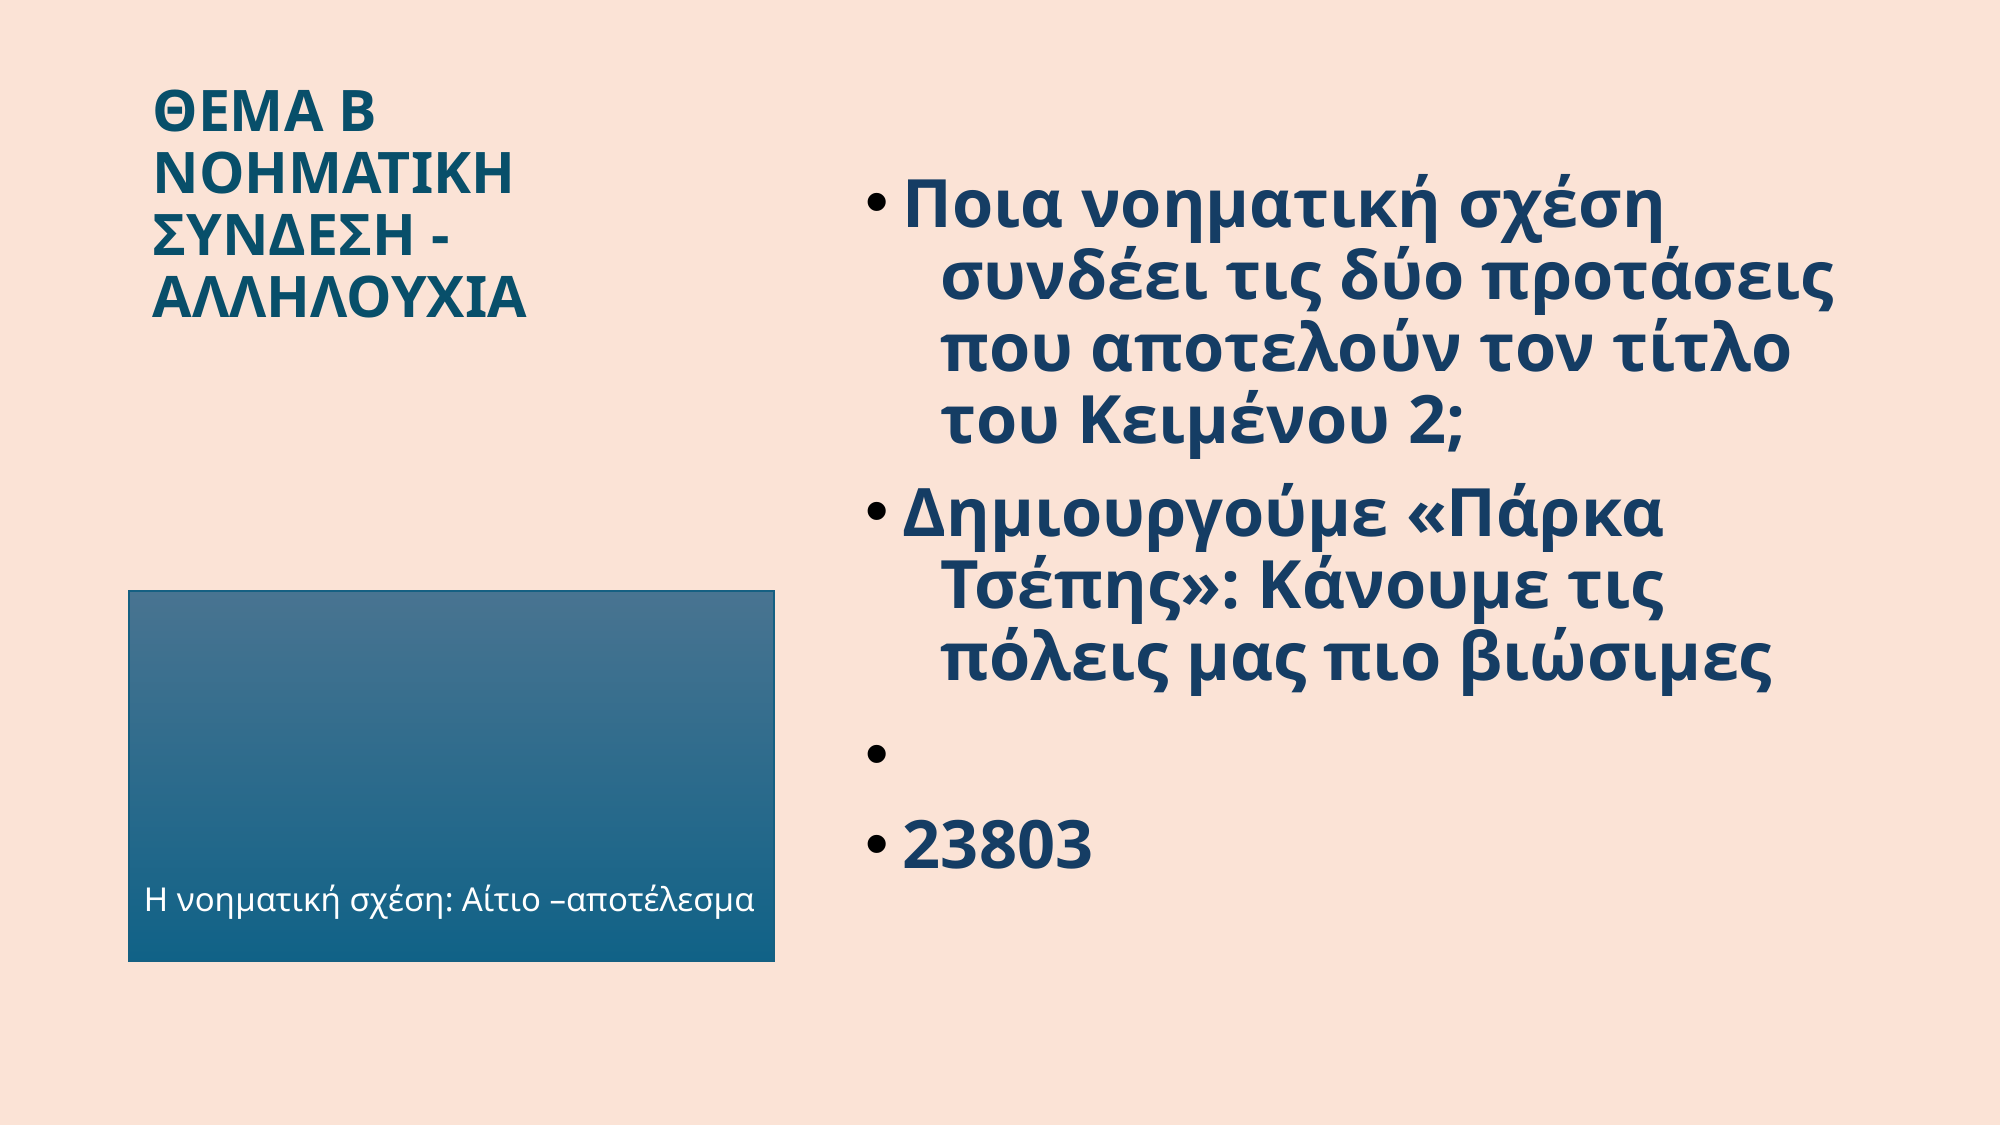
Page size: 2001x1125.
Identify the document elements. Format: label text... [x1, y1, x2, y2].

list Η νοηματική σχέση: Αίτιο –αποτέλεσμα [128, 591, 774, 962]
title ΘΕΜΑ Β ΝΟΗΜΑΤΙΚΗ ΣΥΝΔΕΣΗ - ΑΛΛΗΛΟΥΧΙΑ [137, 75, 783, 338]
list Ποια νοηματική σχέση συνδέει τις δύο προτάσεις που αποτελούν τον τίτλο του Κειμένου 2; Δημιουργούμε «Πάρκα Τσέπης»: Κάνουμε τις πόλεις μας πιο βιώσιμες 23803 [850, 161, 1863, 962]
